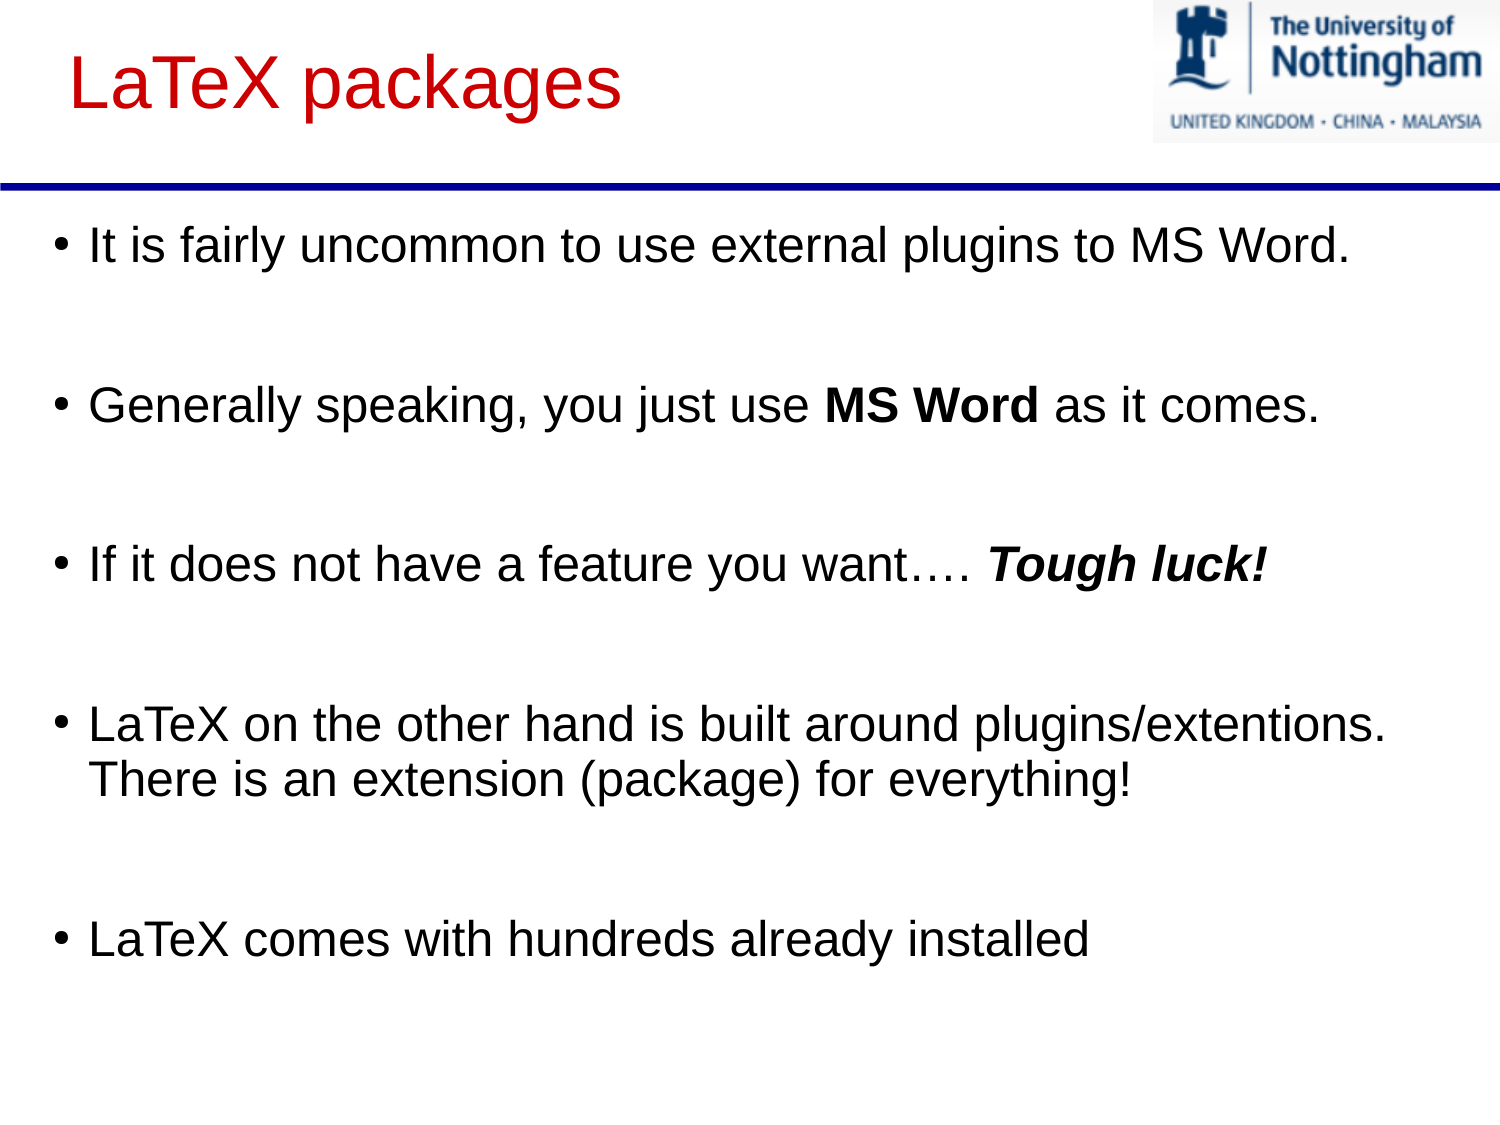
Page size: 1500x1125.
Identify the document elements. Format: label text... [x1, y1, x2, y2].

picture [1153, 0, 1500, 143]
text_box It is fairly uncommon to use external plugins to MS Word. Generally speaking, you just use MS Word as it comes. If it does not have a feature you want…. Tough luck! LaTeX on the other hand is built around plugins/extentions. There is an extension (package) for everything! LaTeX comes with hundreds already installed [37, 210, 1462, 975]
text_box LaTeX packages [53, 33, 947, 133]
